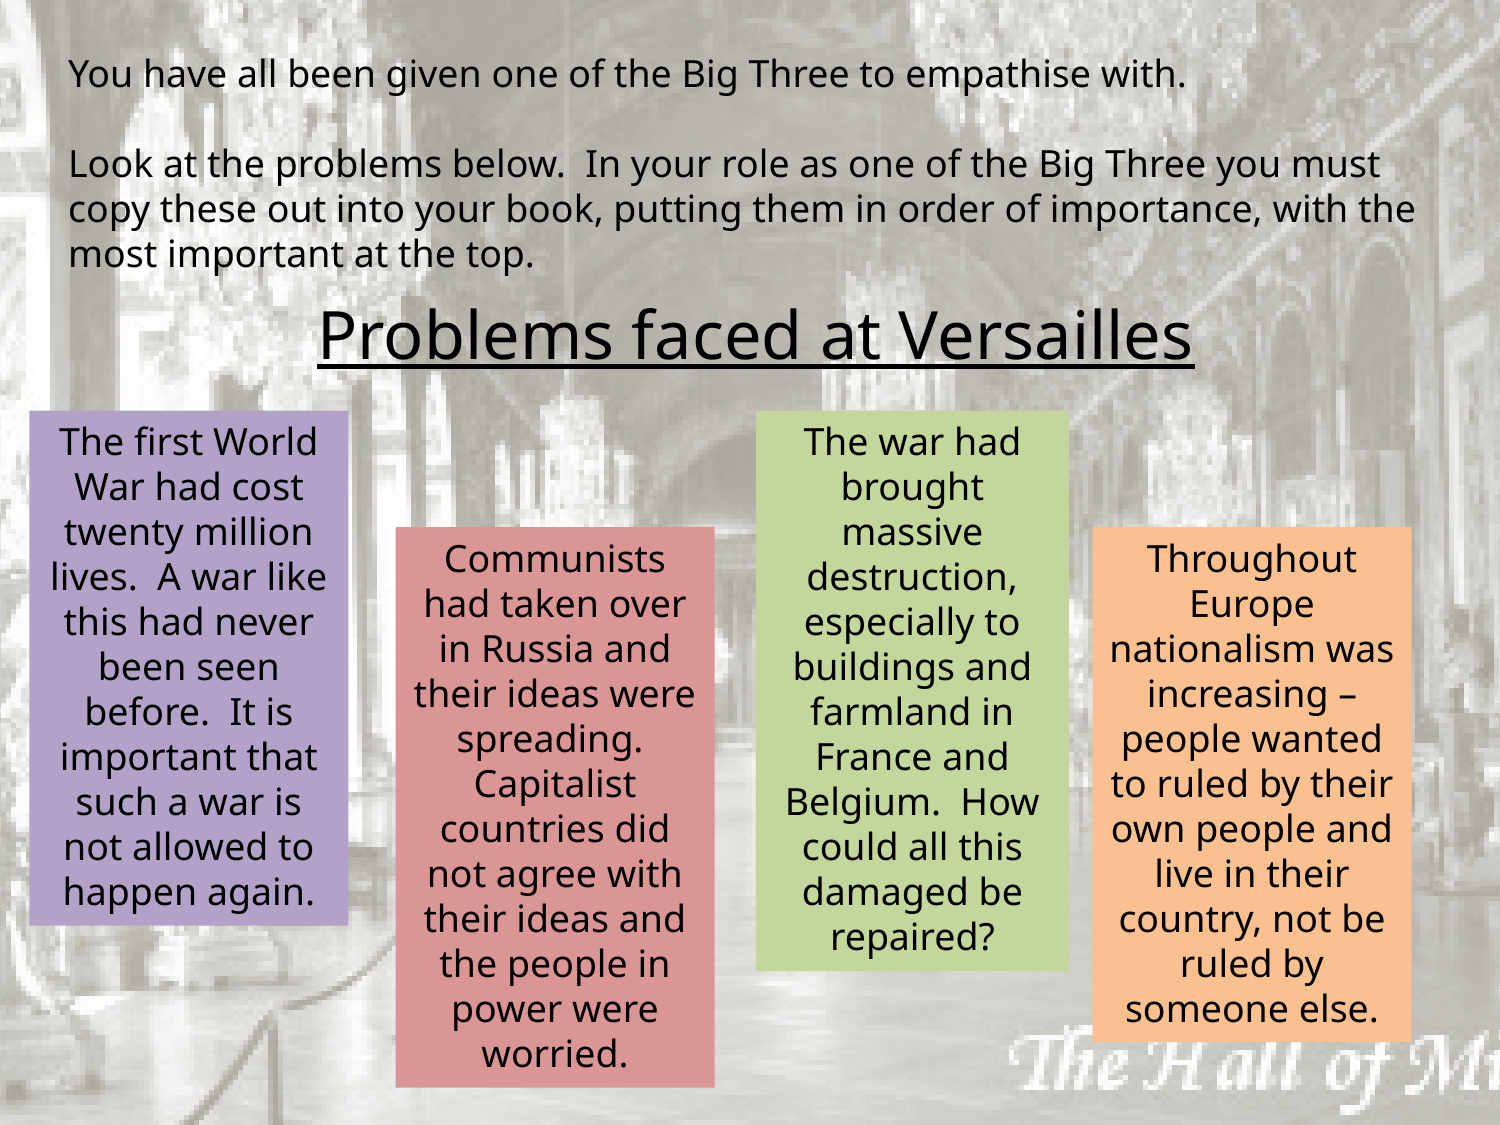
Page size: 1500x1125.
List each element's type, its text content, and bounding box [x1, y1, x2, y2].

text_box The war had brought massive destruction, especially to buildings and farmland in France and Belgium. How could all this damaged be repaired? [755, 410, 1069, 972]
text_box Communists had taken over in Russia and their ideas were spreading. Capitalist countries did not agree with their ideas and the people in power were worried. [395, 527, 715, 1088]
text_box Problems faced at Versailles [64, 285, 1447, 382]
text_box Throughout Europe nationalism was increasing – people wanted to ruled by their own people and live in their country, not be ruled by someone else. [1092, 527, 1412, 1043]
picture [0, 0, 1500, 1125]
text_box The first World War had cost twenty million lives. A war like this had never been seen before. It is important that such a war is not allowed to happen again. [29, 410, 349, 926]
text_box You have all been given one of the Big Three to empathise with. Look at the problems below. In your role as one of the Big Three you must copy these out into your book, putting them in order of importance, with the most important at the top. [53, 42, 1459, 286]
